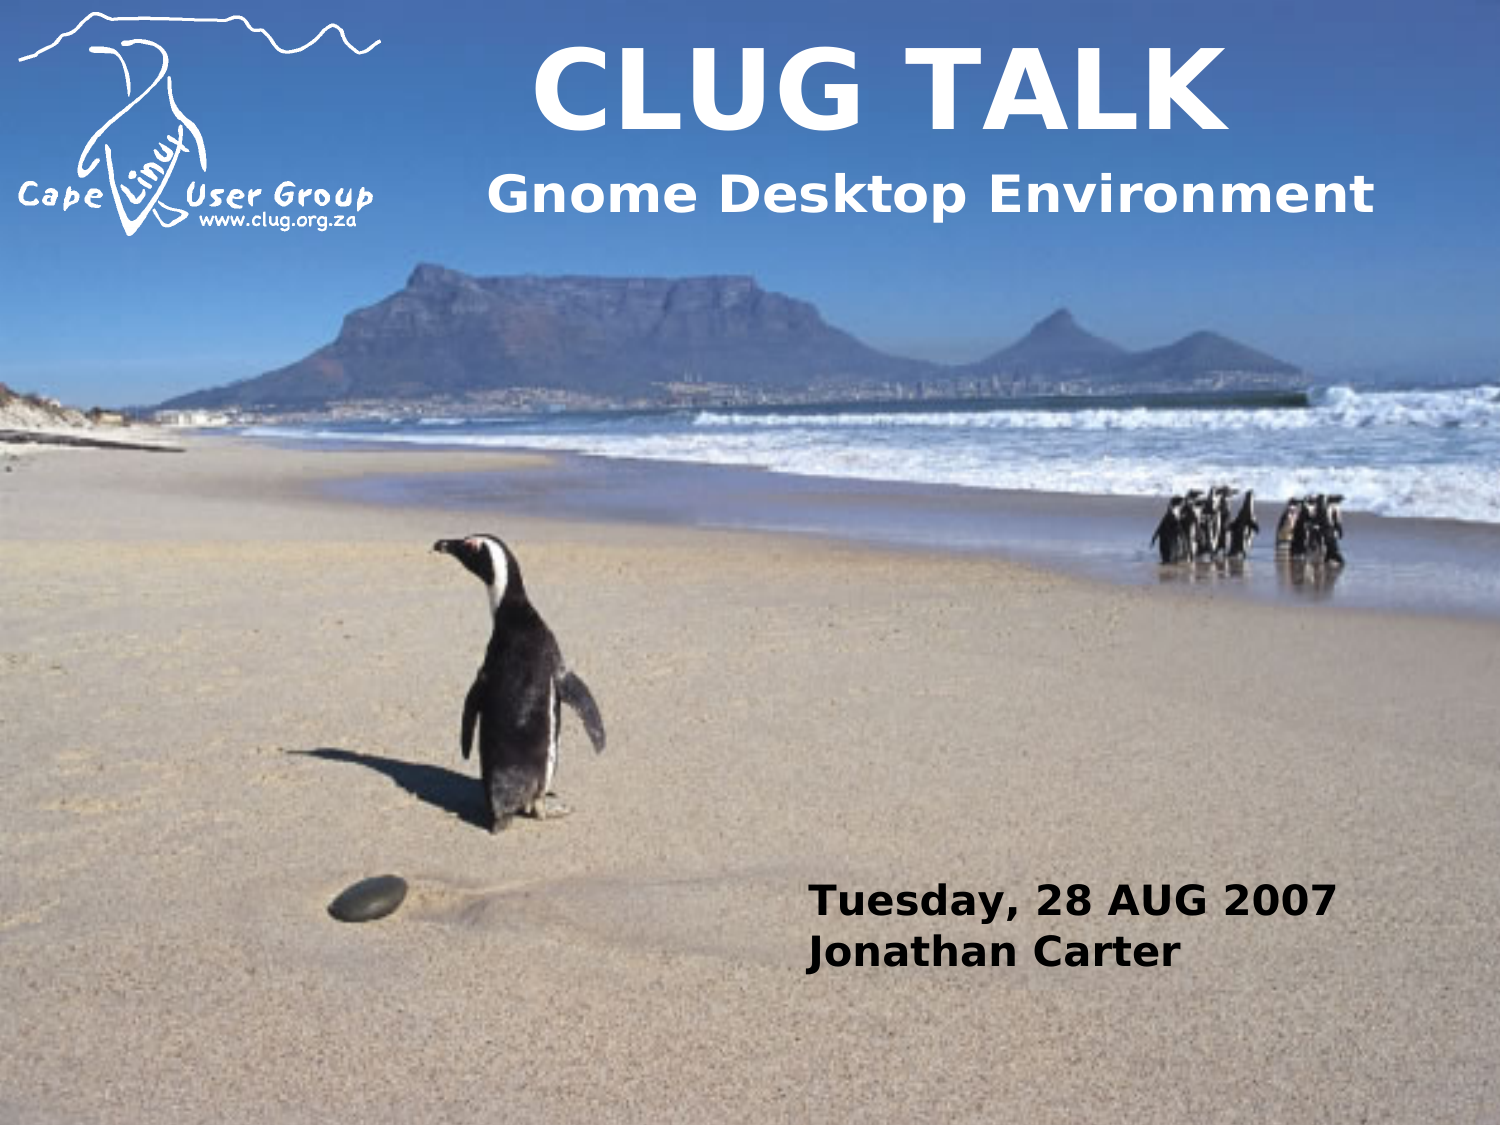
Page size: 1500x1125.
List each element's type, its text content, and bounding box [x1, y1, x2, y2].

text_box CLUG TALK [530, 20, 1227, 157]
text_box Tuesday, 28 AUG 2007 Jonathan Carter [808, 873, 1457, 1074]
text_box Gnome Desktop Environment [486, 161, 1379, 224]
picture [0, 0, 1500, 1125]
